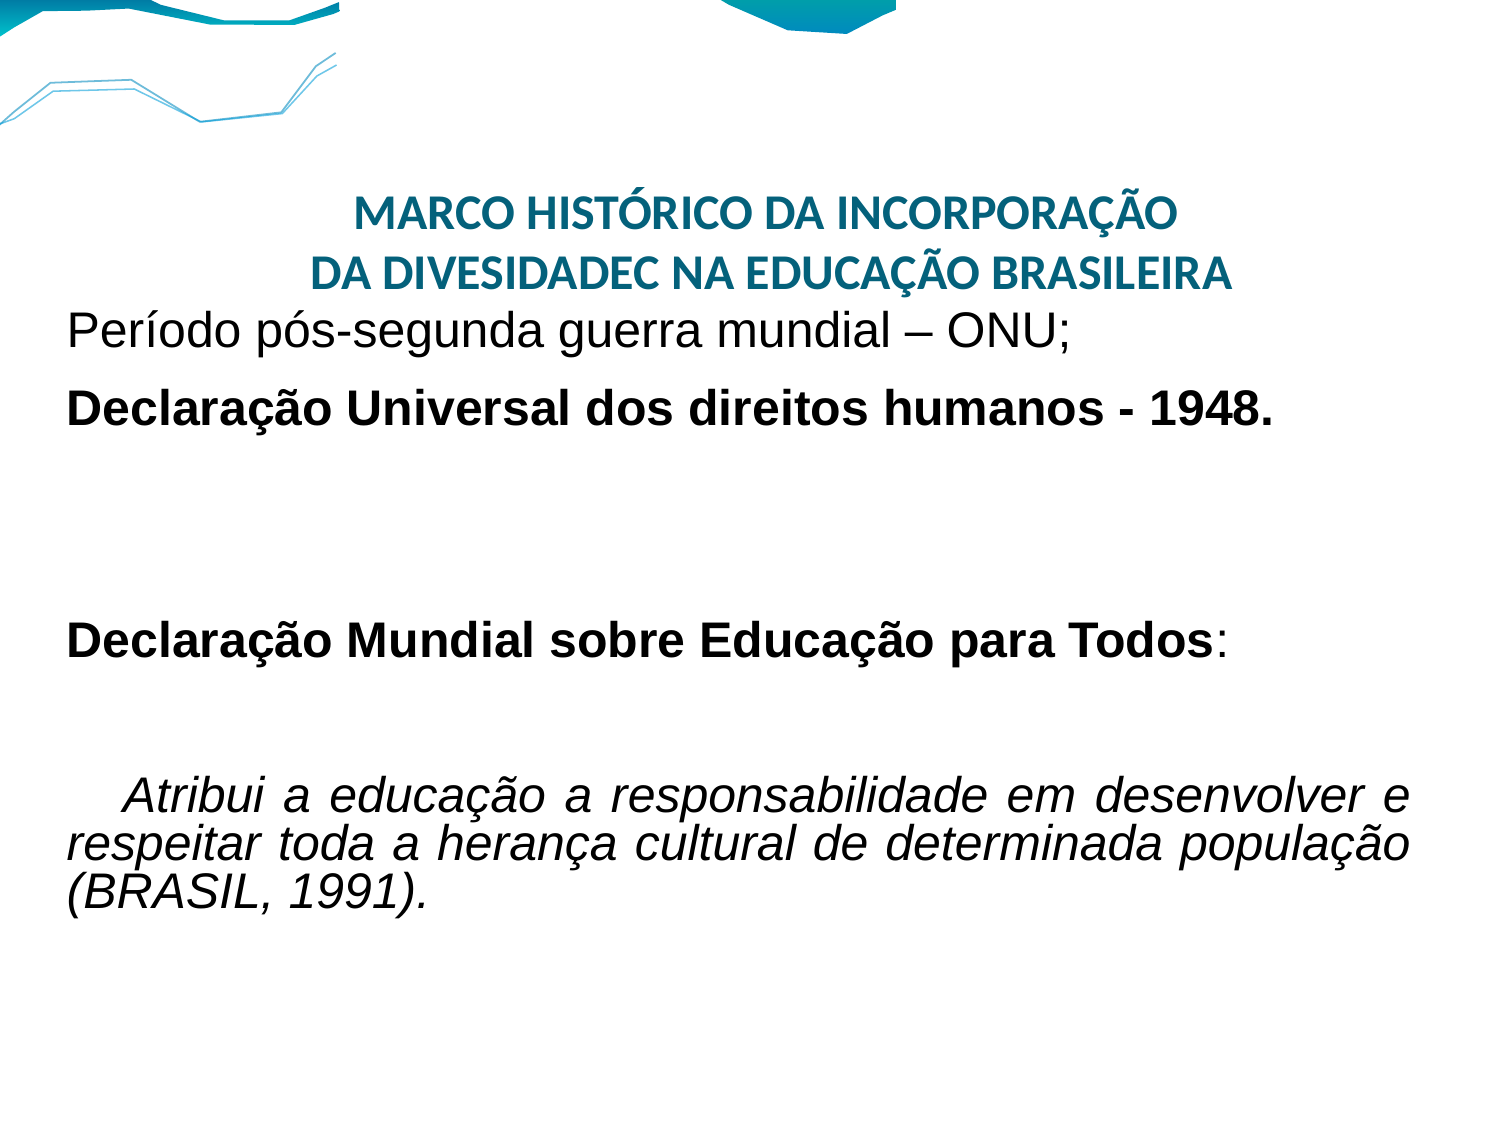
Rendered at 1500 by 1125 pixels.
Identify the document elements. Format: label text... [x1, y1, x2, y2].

list Período pós-segunda guerra mundial – ONU; Declaração Universal dos direitos humanos - 1948. Declaração Mundial sobre Educação para Todos: Atribui a educação a responsabilidade em desenvolver e respeitar toda a herança cultural de determinada população (BRASIL, 1991). [53, 302, 1425, 1125]
title MARCO HISTÓRICO DA INCORPORAÇÃO DA DIVESIDADEC NA EDUCAÇÃO BRASILEIRA [0, 172, 1500, 273]
